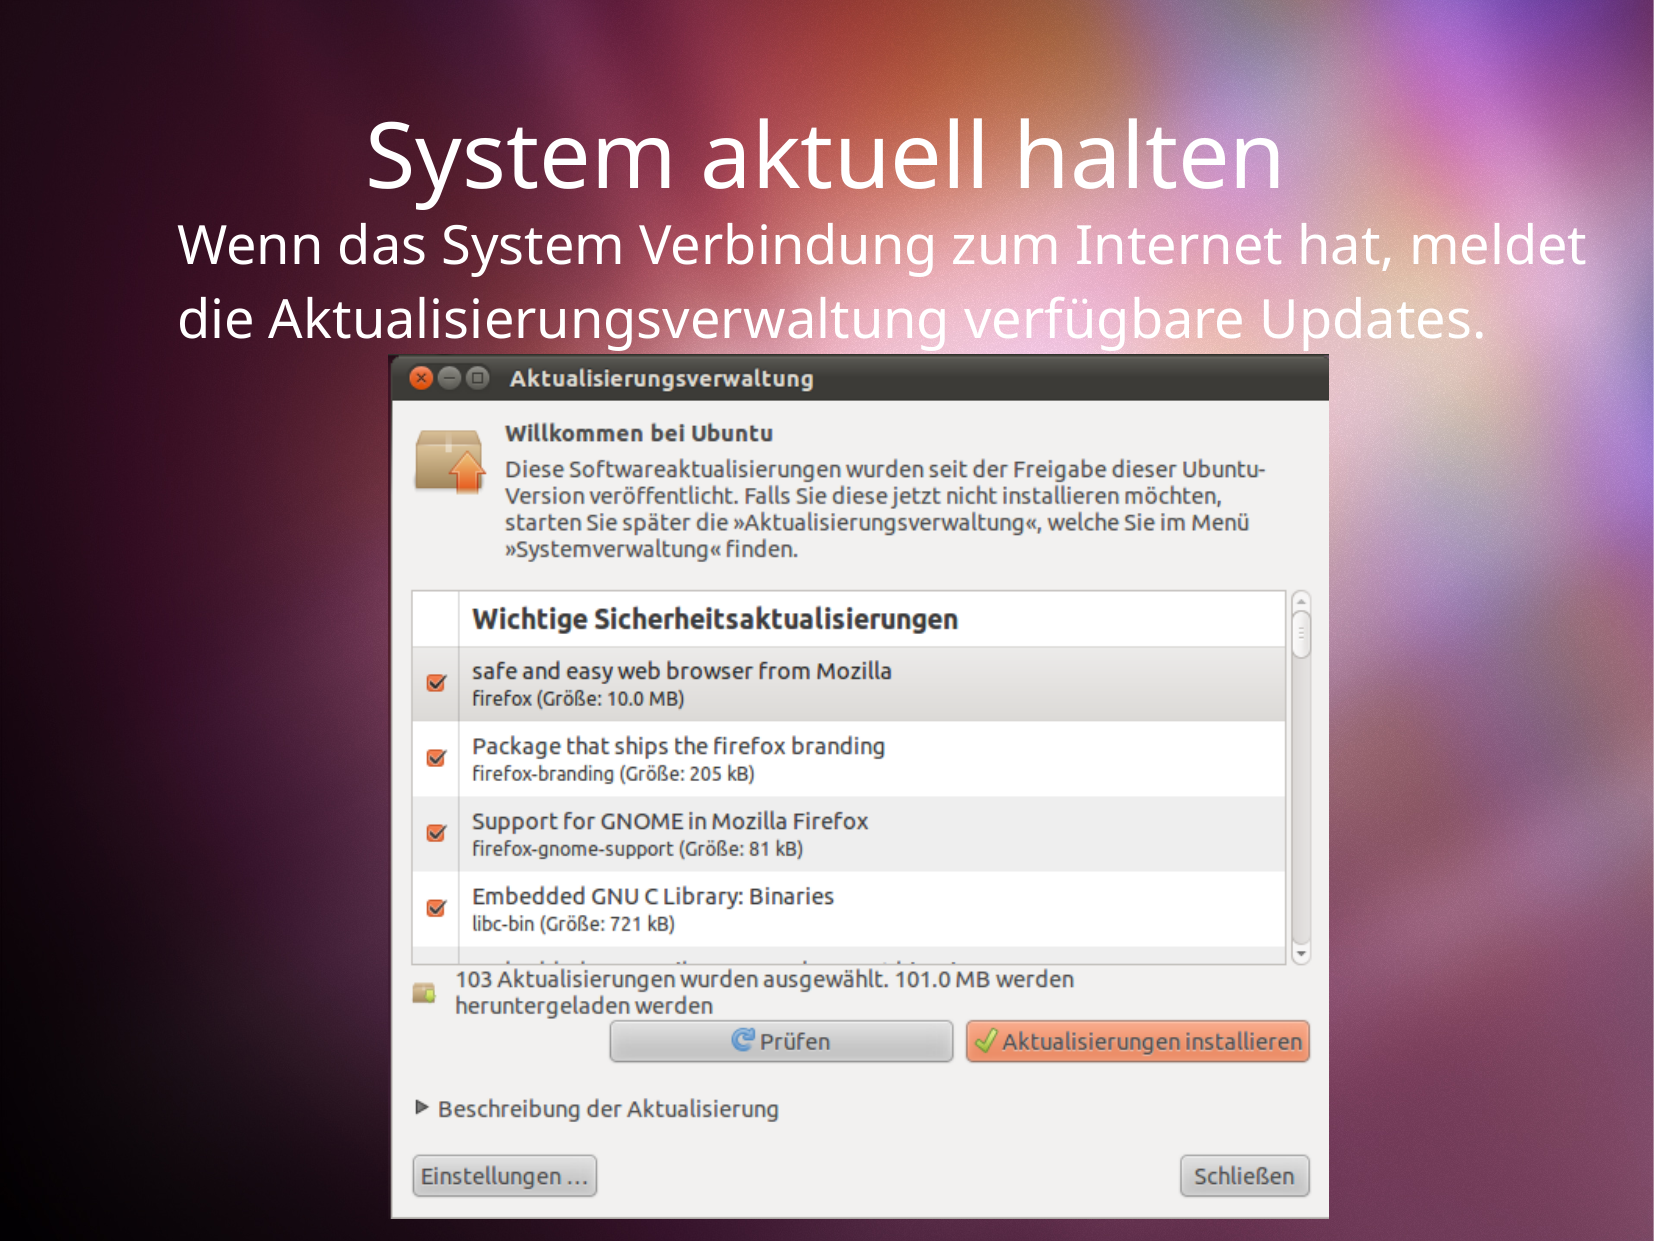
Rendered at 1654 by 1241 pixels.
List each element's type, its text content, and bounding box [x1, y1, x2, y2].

title System aktuell halten [82, 49, 1571, 257]
picture [0, 0, 1654, 1241]
list Wenn das System Verbindung zum Internet hat, meldet die Aktualisierungsverwaltung verfügbare Updates. [106, 206, 1595, 355]
